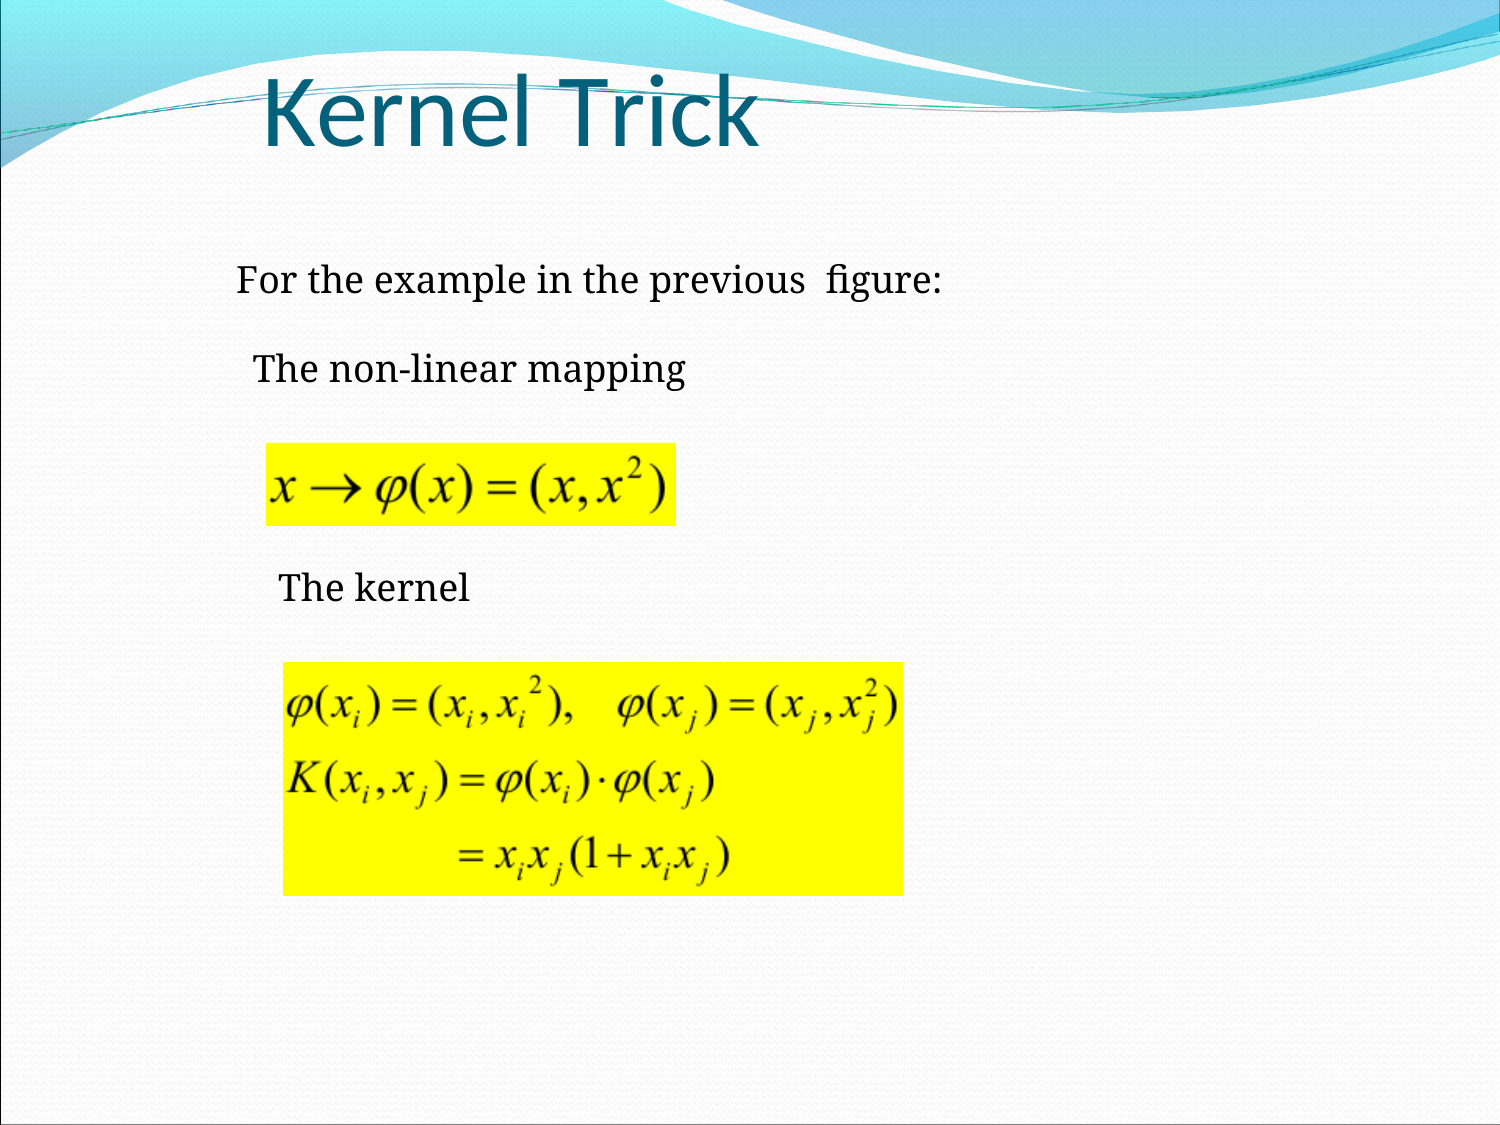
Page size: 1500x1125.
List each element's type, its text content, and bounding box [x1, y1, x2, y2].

text_box The kernel [263, 556, 743, 617]
text_box For the example in the previous figure: [221, 158, 1139, 309]
text_box Kernel Trick [247, 34, 899, 175]
picture [0, 0, 1500, 1125]
text_box The non-linear mapping [228, 337, 719, 398]
